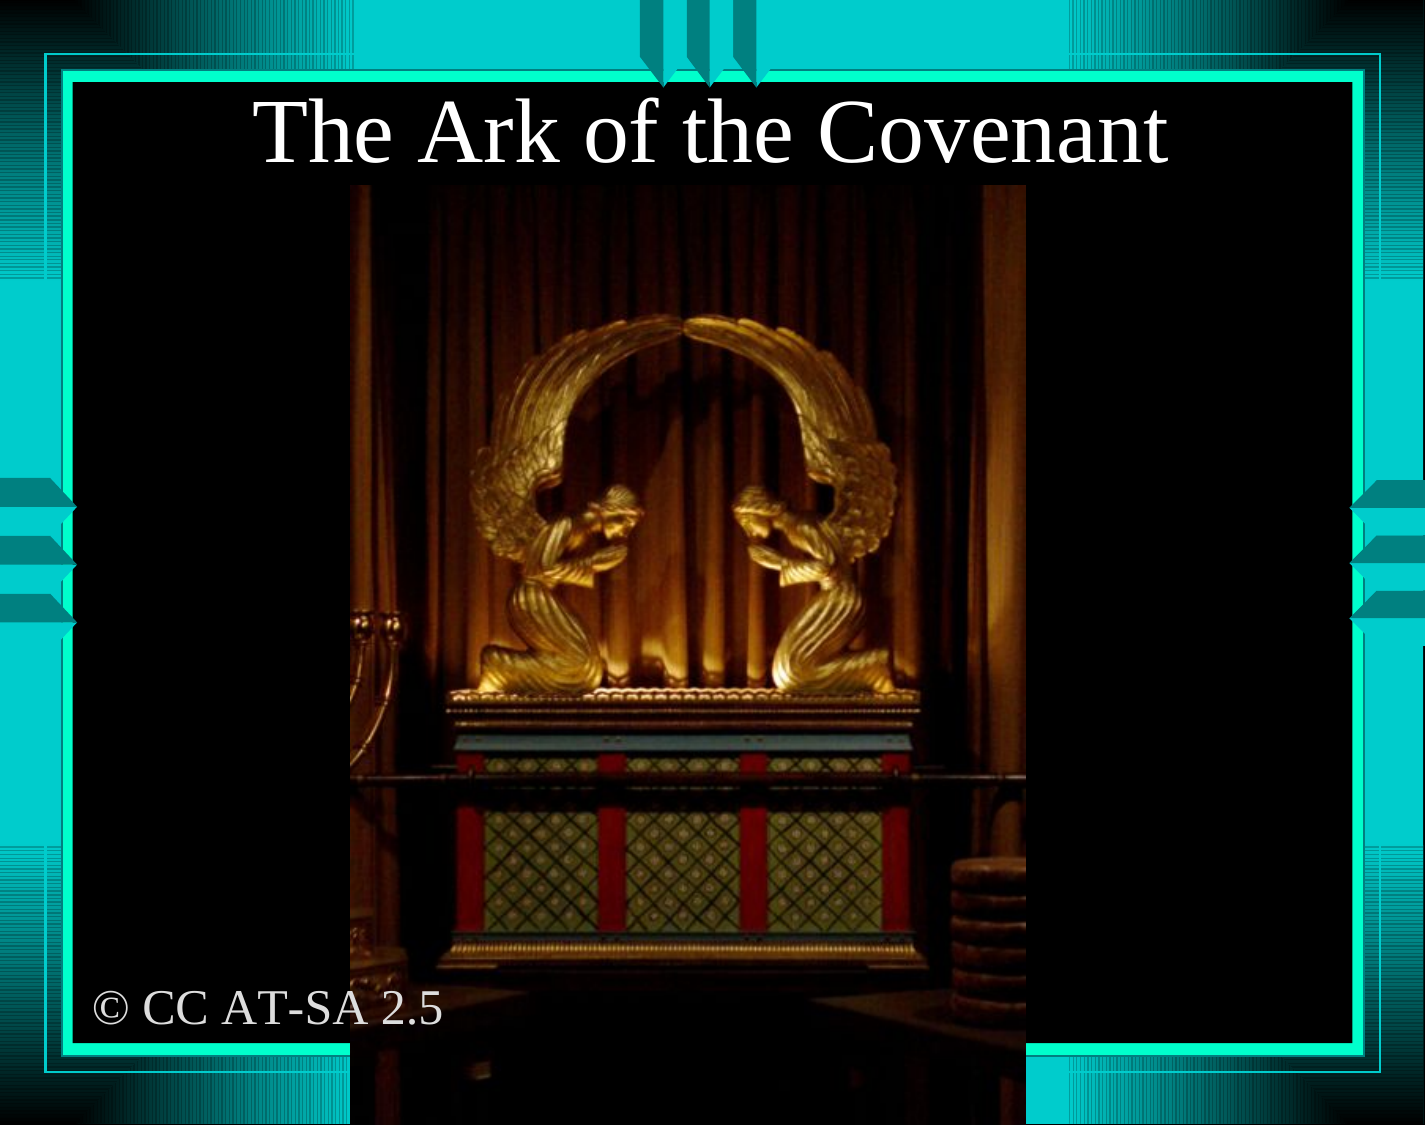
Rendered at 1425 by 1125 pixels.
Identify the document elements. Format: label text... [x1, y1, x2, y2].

text_box © CC AT-SA 2.5 [77, 972, 565, 1048]
picture [350, 185, 1026, 1125]
title The Ark of the Covenant [73, 37, 1349, 225]
